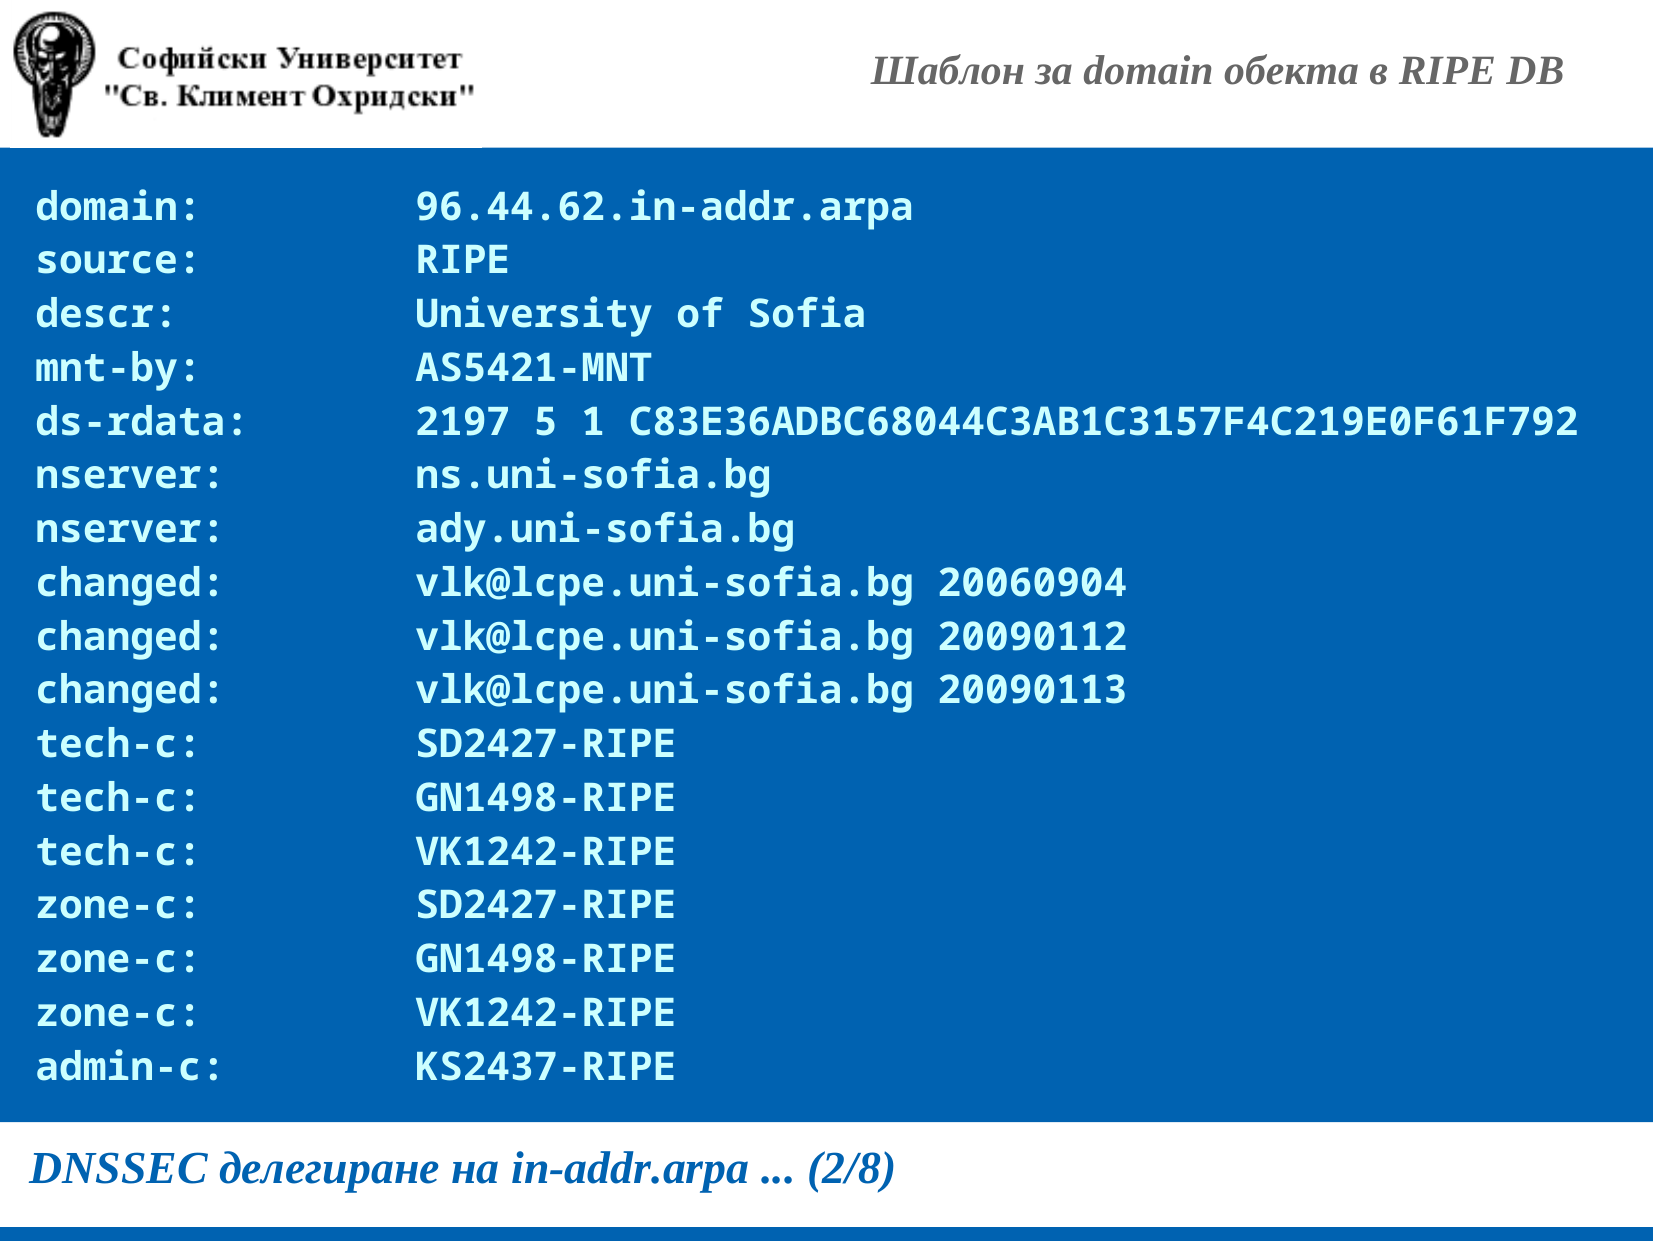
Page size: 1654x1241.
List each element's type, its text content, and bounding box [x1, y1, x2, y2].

text_box DNSSEC делегиране на in-addr.arpa ... (2/8) [29, 1143, 907, 1211]
title Шаблон за domain обекта в RIPE DB [776, 11, 1653, 130]
picture [10, 0, 482, 148]
text_box domain: 96.44.62.in-addr.arpa source: RIPE descr: University of Sofia mnt-by: AS5421-MNT ds-rdata: 2197 5 1 C83E36ADBC68044C3AB1C3157F4C219E0F61F792 nserver: ns.uni-sofia.bg nserver: ady.uni-sofia.bg changed: vlk@lcpe.uni-sofia.bg 20060904 changed: vlk@lcpe.uni-sofia.bg 20090112 changed: vlk@lcpe.uni-sofia.bg 20090113 tech-c: SD2427-RIPE tech-c: GN1498-RIPE tech-c: VK1242-RIPE zone-c: SD2427-RIPE zone-c: GN1498-RIPE zone-c: VK1242-RIPE admin-c: KS2437-RIPE [0, 147, 1653, 1123]
